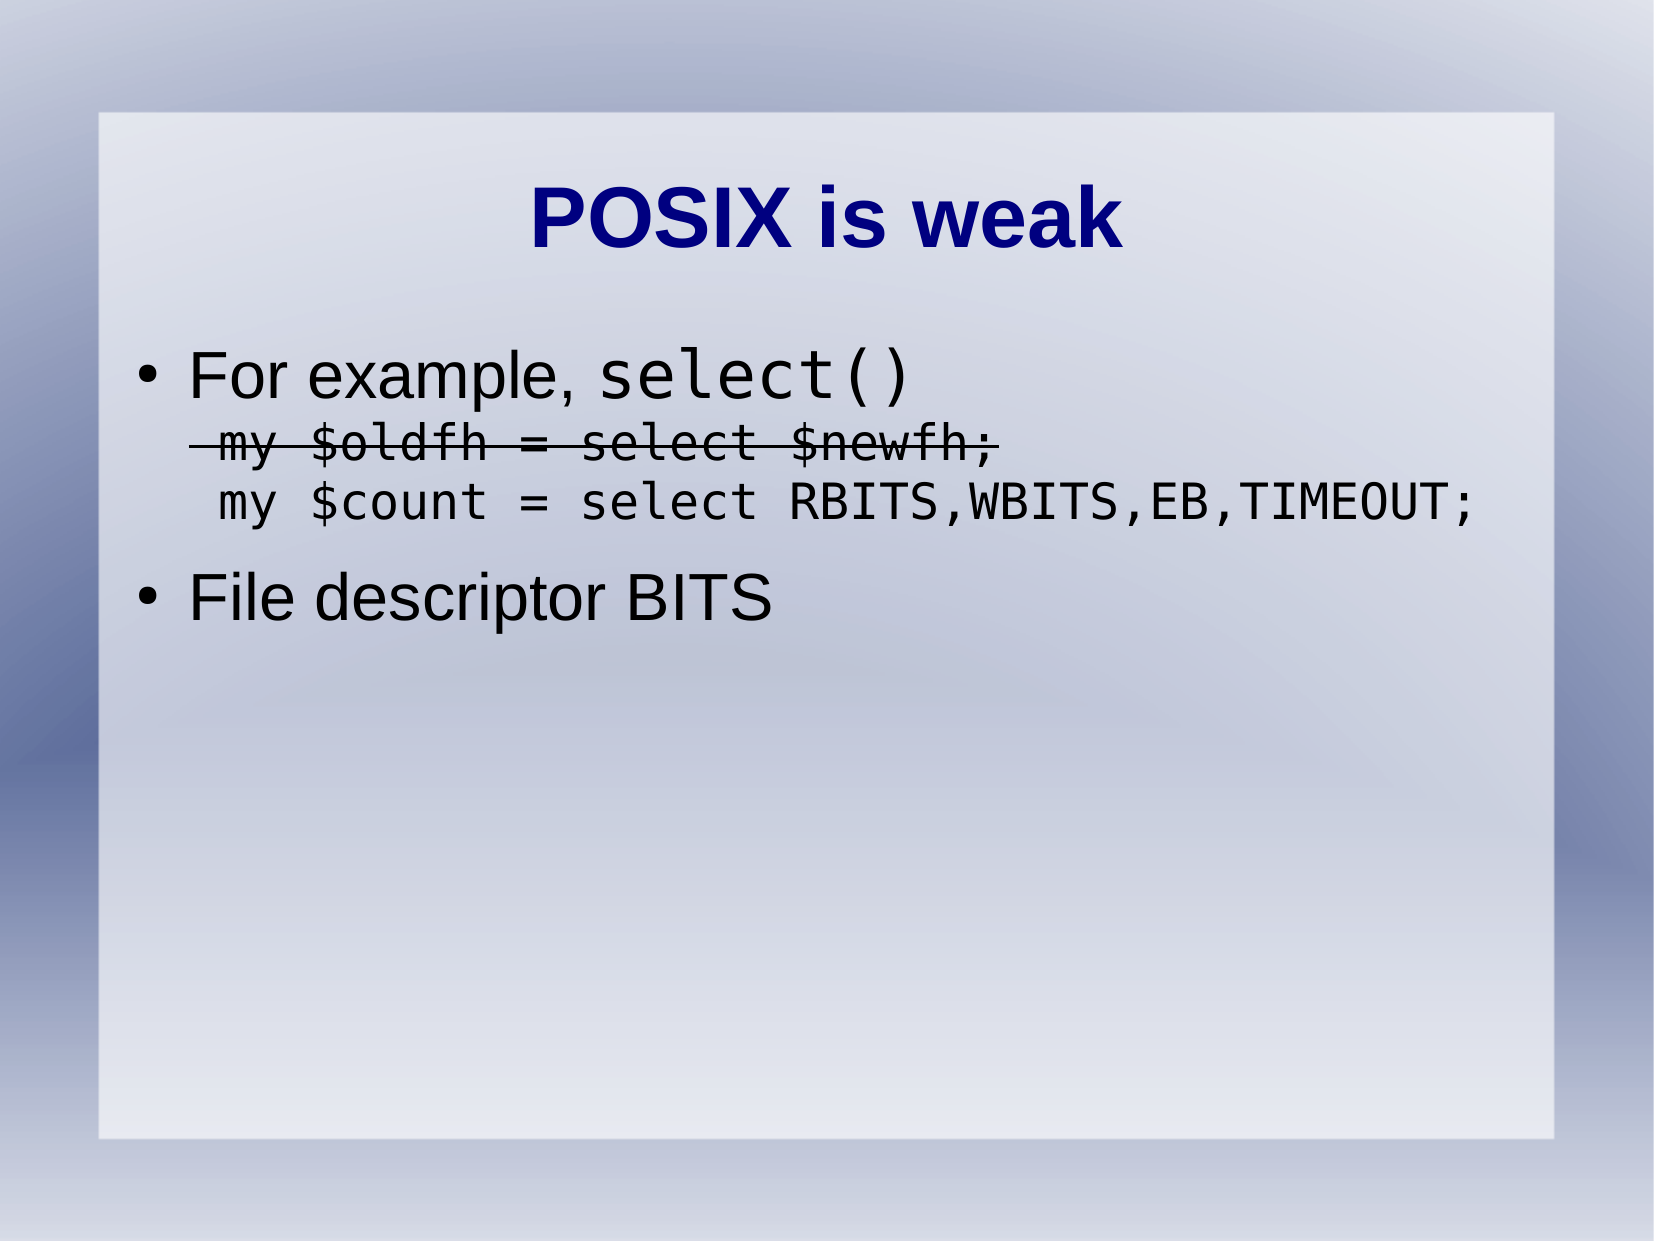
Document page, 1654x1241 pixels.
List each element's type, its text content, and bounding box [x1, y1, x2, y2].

title POSIX is weak [118, 114, 1536, 322]
picture [0, 0, 1654, 1241]
list For example, select() my $oldfh = select $newfh; my $count = select RBITS,WBITS,EB,TIMEOUT; File descriptor BITS [118, 336, 1506, 1156]
